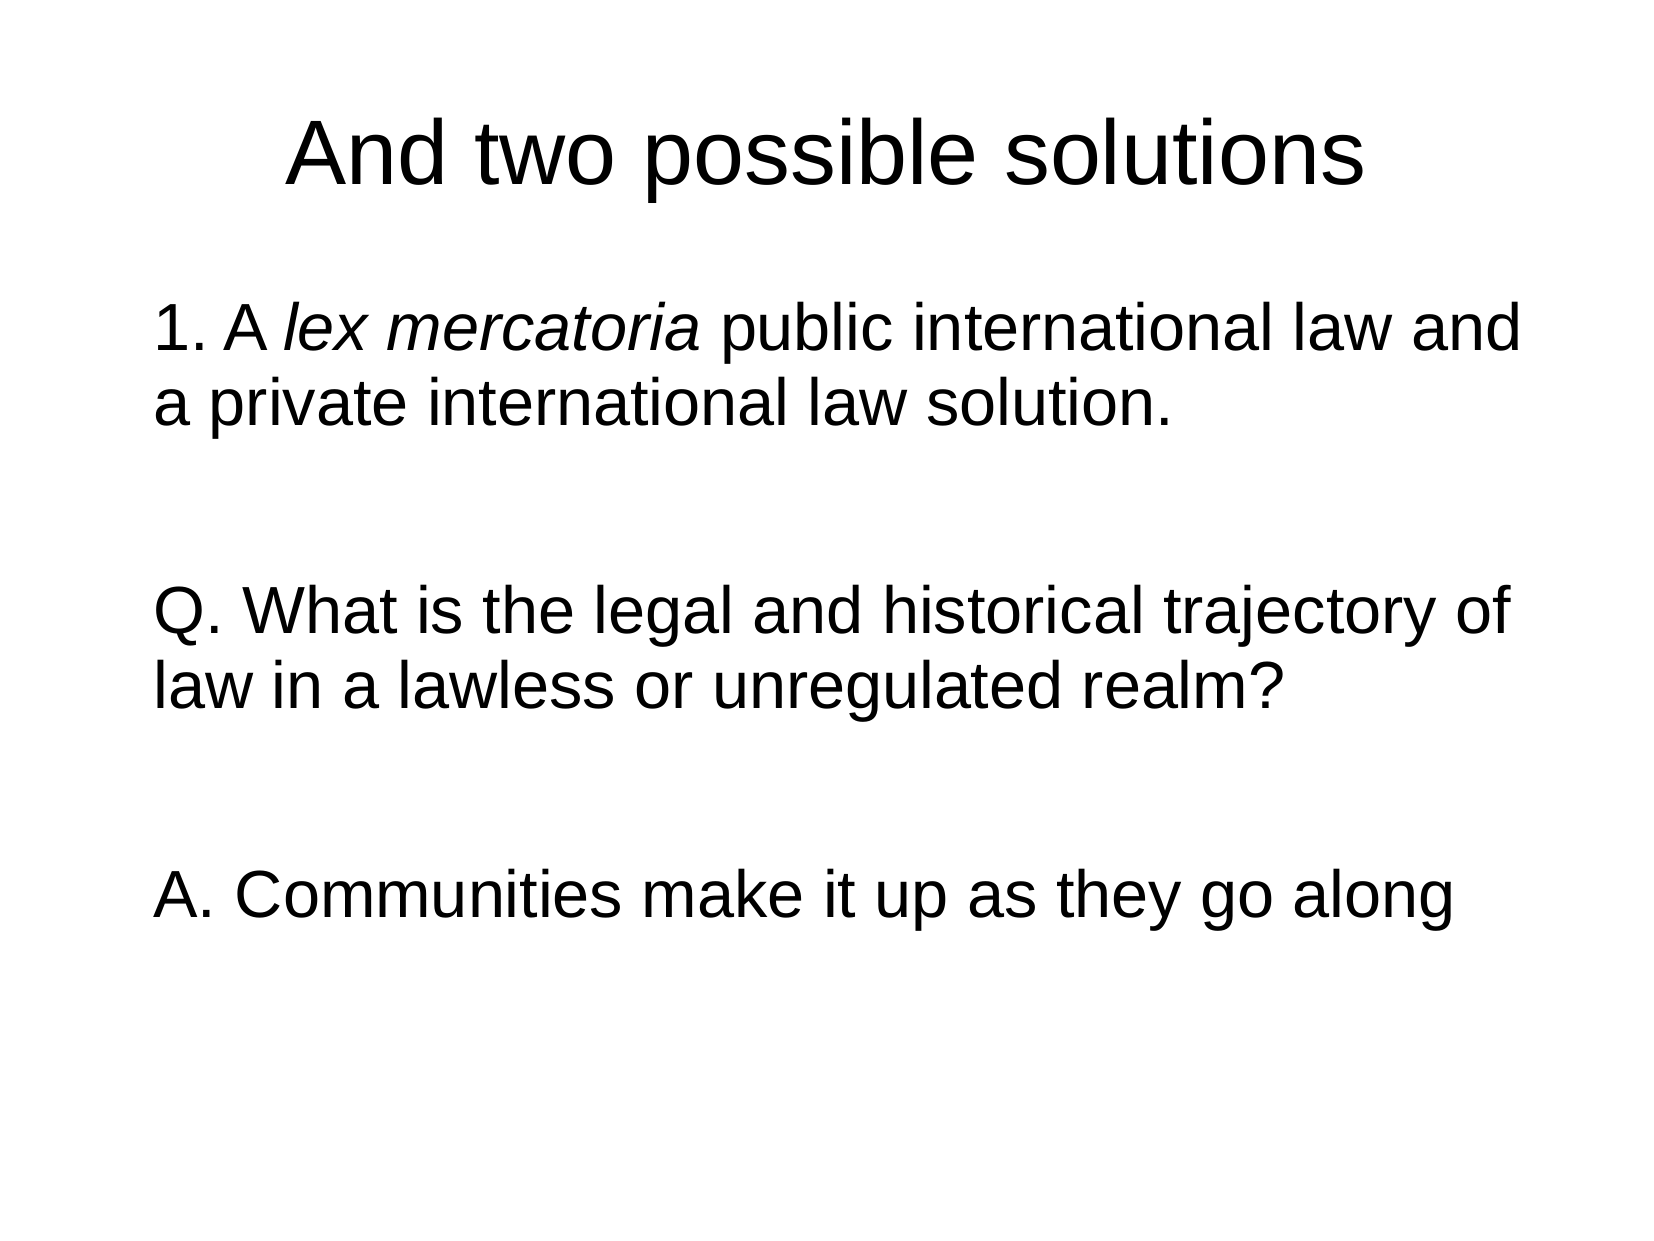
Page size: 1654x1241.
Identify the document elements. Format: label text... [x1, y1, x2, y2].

title And two possible solutions [82, 49, 1571, 257]
list 1. A lex mercatoria public international law and a private international law solution. Q. What is the legal and historical trajectory of law in a lawless or unregulated realm? A. Communities make it up as they go along [82, 290, 1538, 1010]
